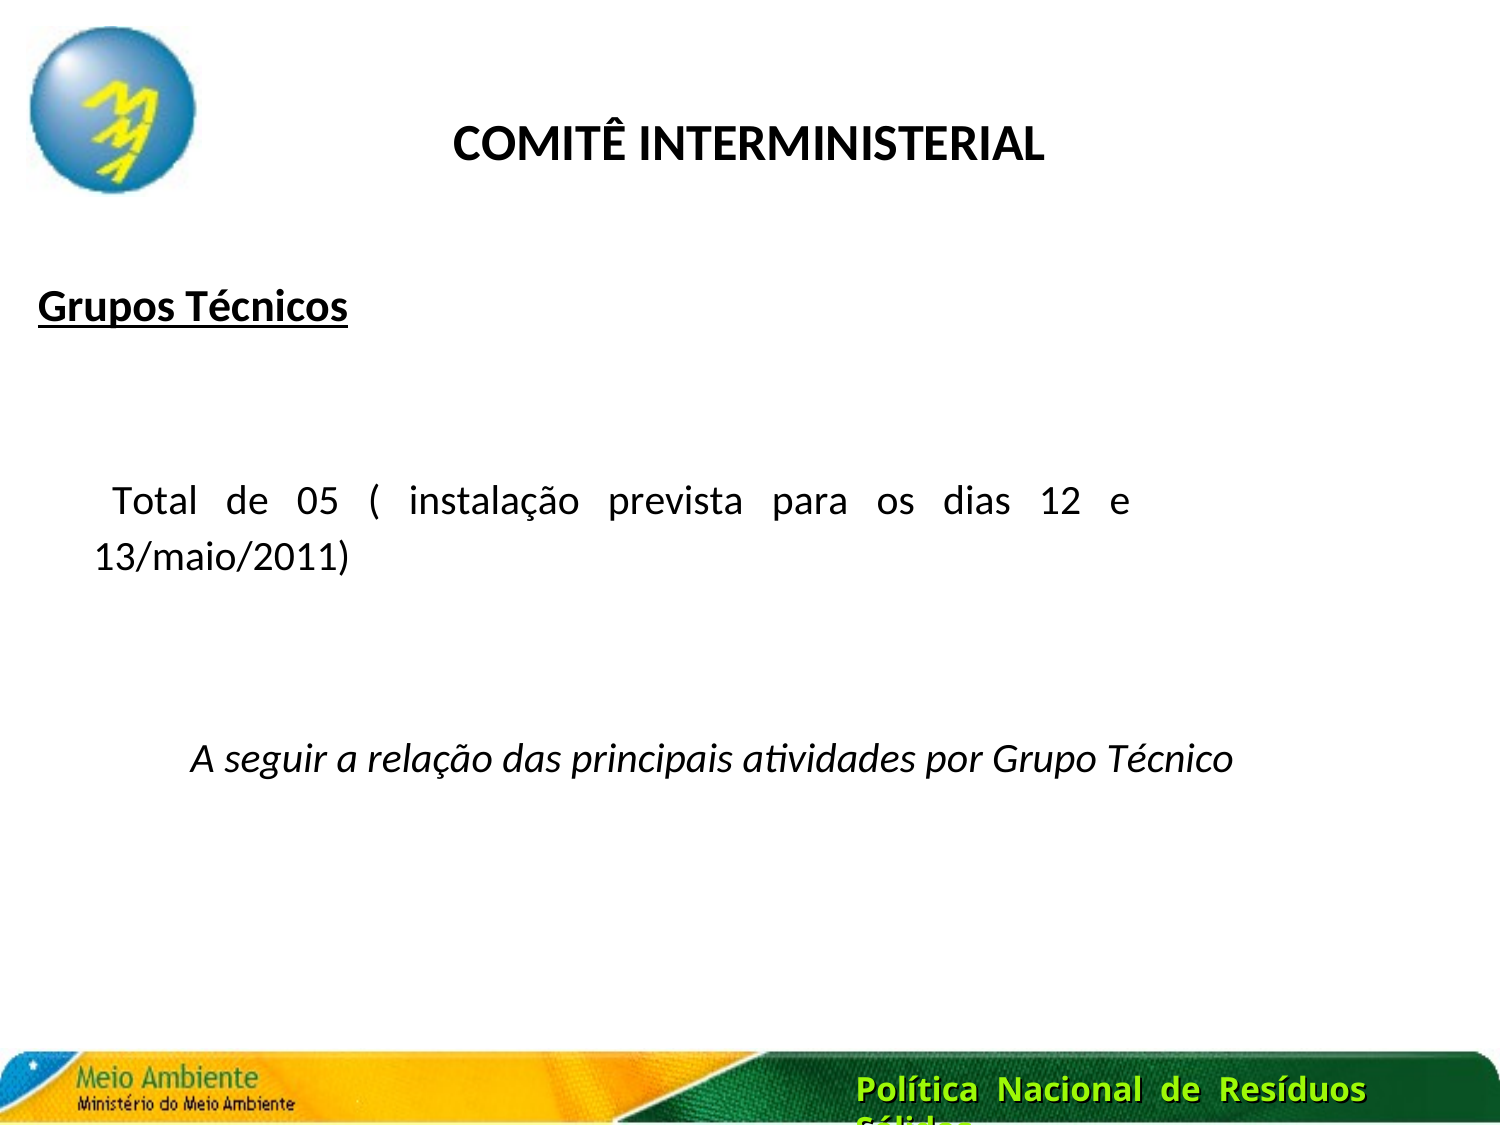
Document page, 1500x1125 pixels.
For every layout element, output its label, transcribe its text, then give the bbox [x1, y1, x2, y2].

title COMITÊ INTERMINISTERIAL [75, 44, 1425, 233]
picture [26, 26, 202, 197]
picture [29, 1060, 39, 1071]
list Grupos Técnicos Total de 05 ( instalação prevista para os dias 12 e 13/maio/2011) A seguir a relação das principais atividades por Grupo Técnico [37, 274, 1388, 1004]
picture [0, 1048, 1500, 1125]
